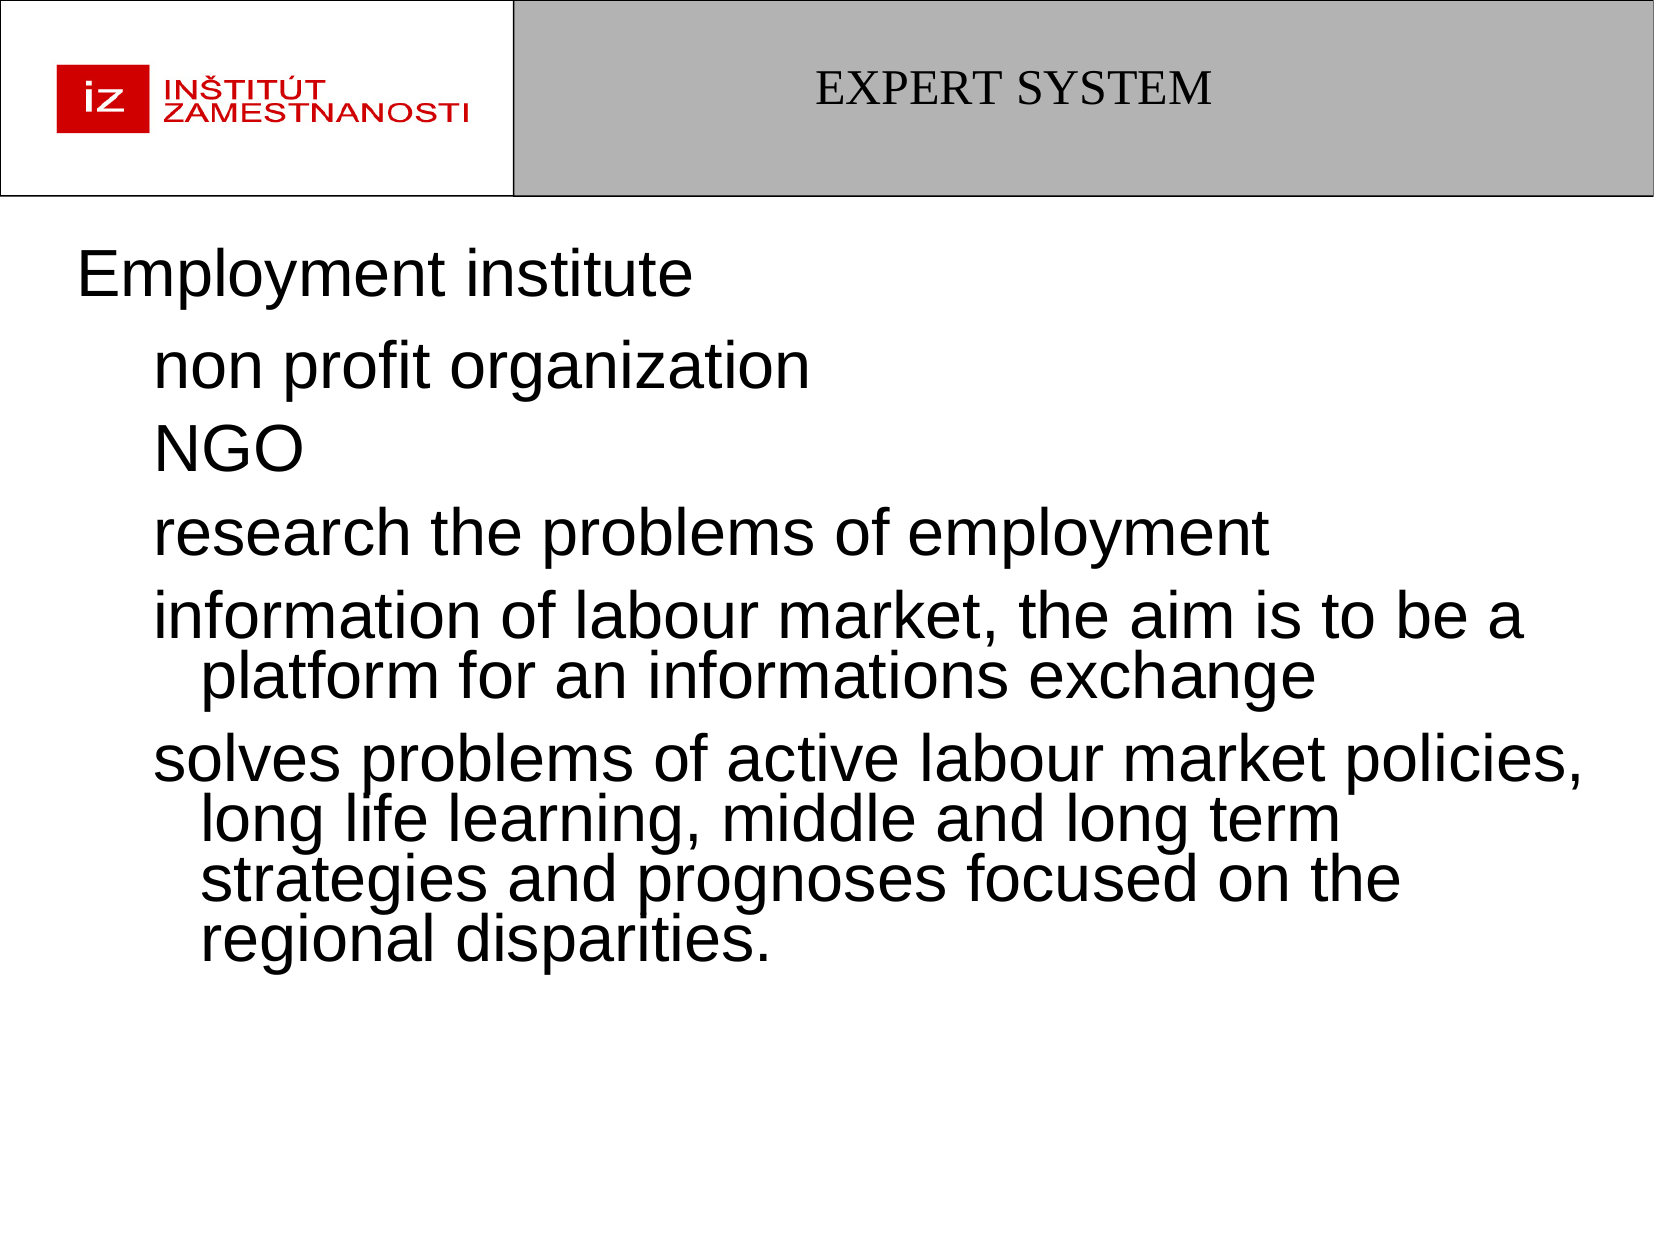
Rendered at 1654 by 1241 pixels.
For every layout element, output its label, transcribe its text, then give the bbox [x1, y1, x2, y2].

list Employment institute non profit organization NGO research the problems of employment information of labour market, the aim is to be a platform for an informations exchange solves problems of active labour market policies, long life learning, middle and long term strategies and prognoses focused on the regional disparities. [59, 236, 1595, 1018]
text_box EXPERT SYSTEM [800, 59, 1329, 130]
picture [5, 5, 513, 190]
text_box [0, 0, 1654, 197]
